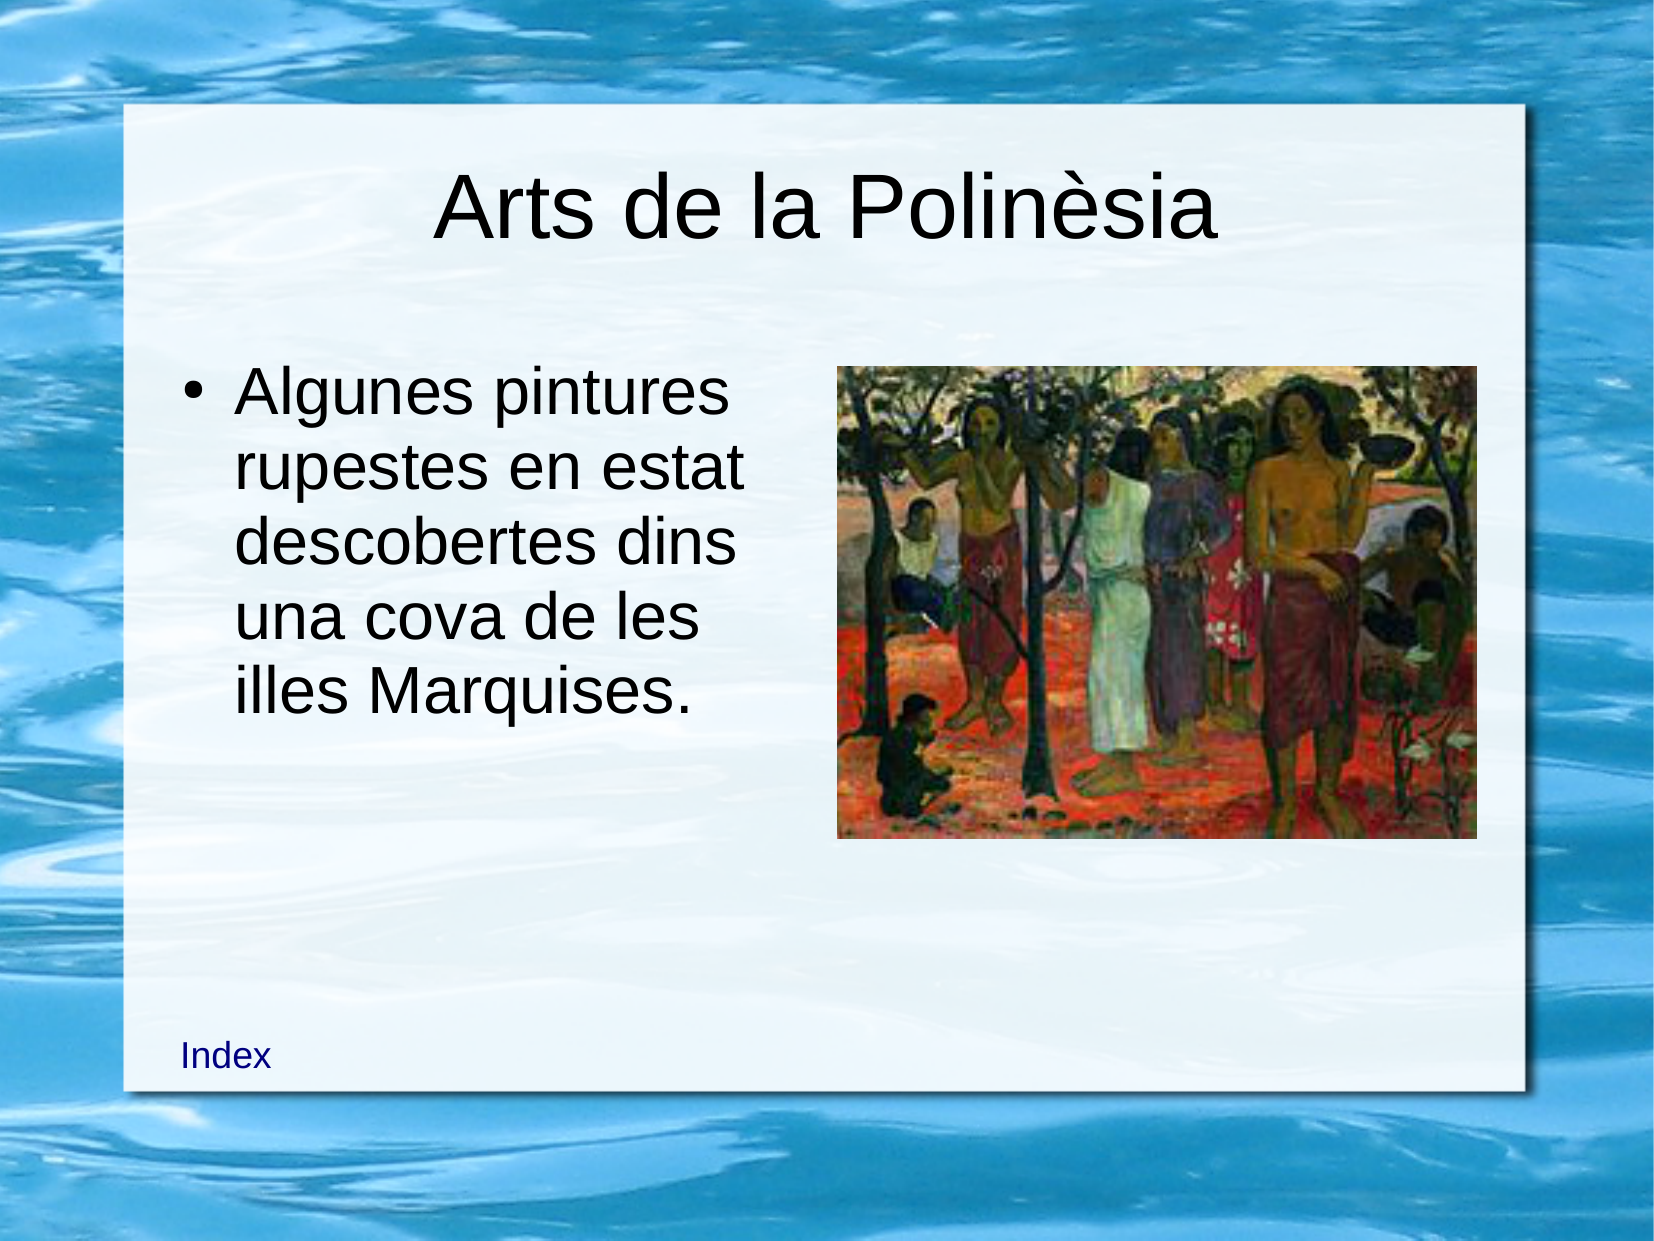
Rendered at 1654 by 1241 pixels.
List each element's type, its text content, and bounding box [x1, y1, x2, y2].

list Algunes pintures rupestes en estat descobertes dins una cova de les illes Marquises. [163, 354, 827, 1074]
picture [0, 0, 1654, 1241]
title Arts de la Polinèsia [147, 118, 1506, 296]
text_box Index [165, 1027, 308, 1085]
